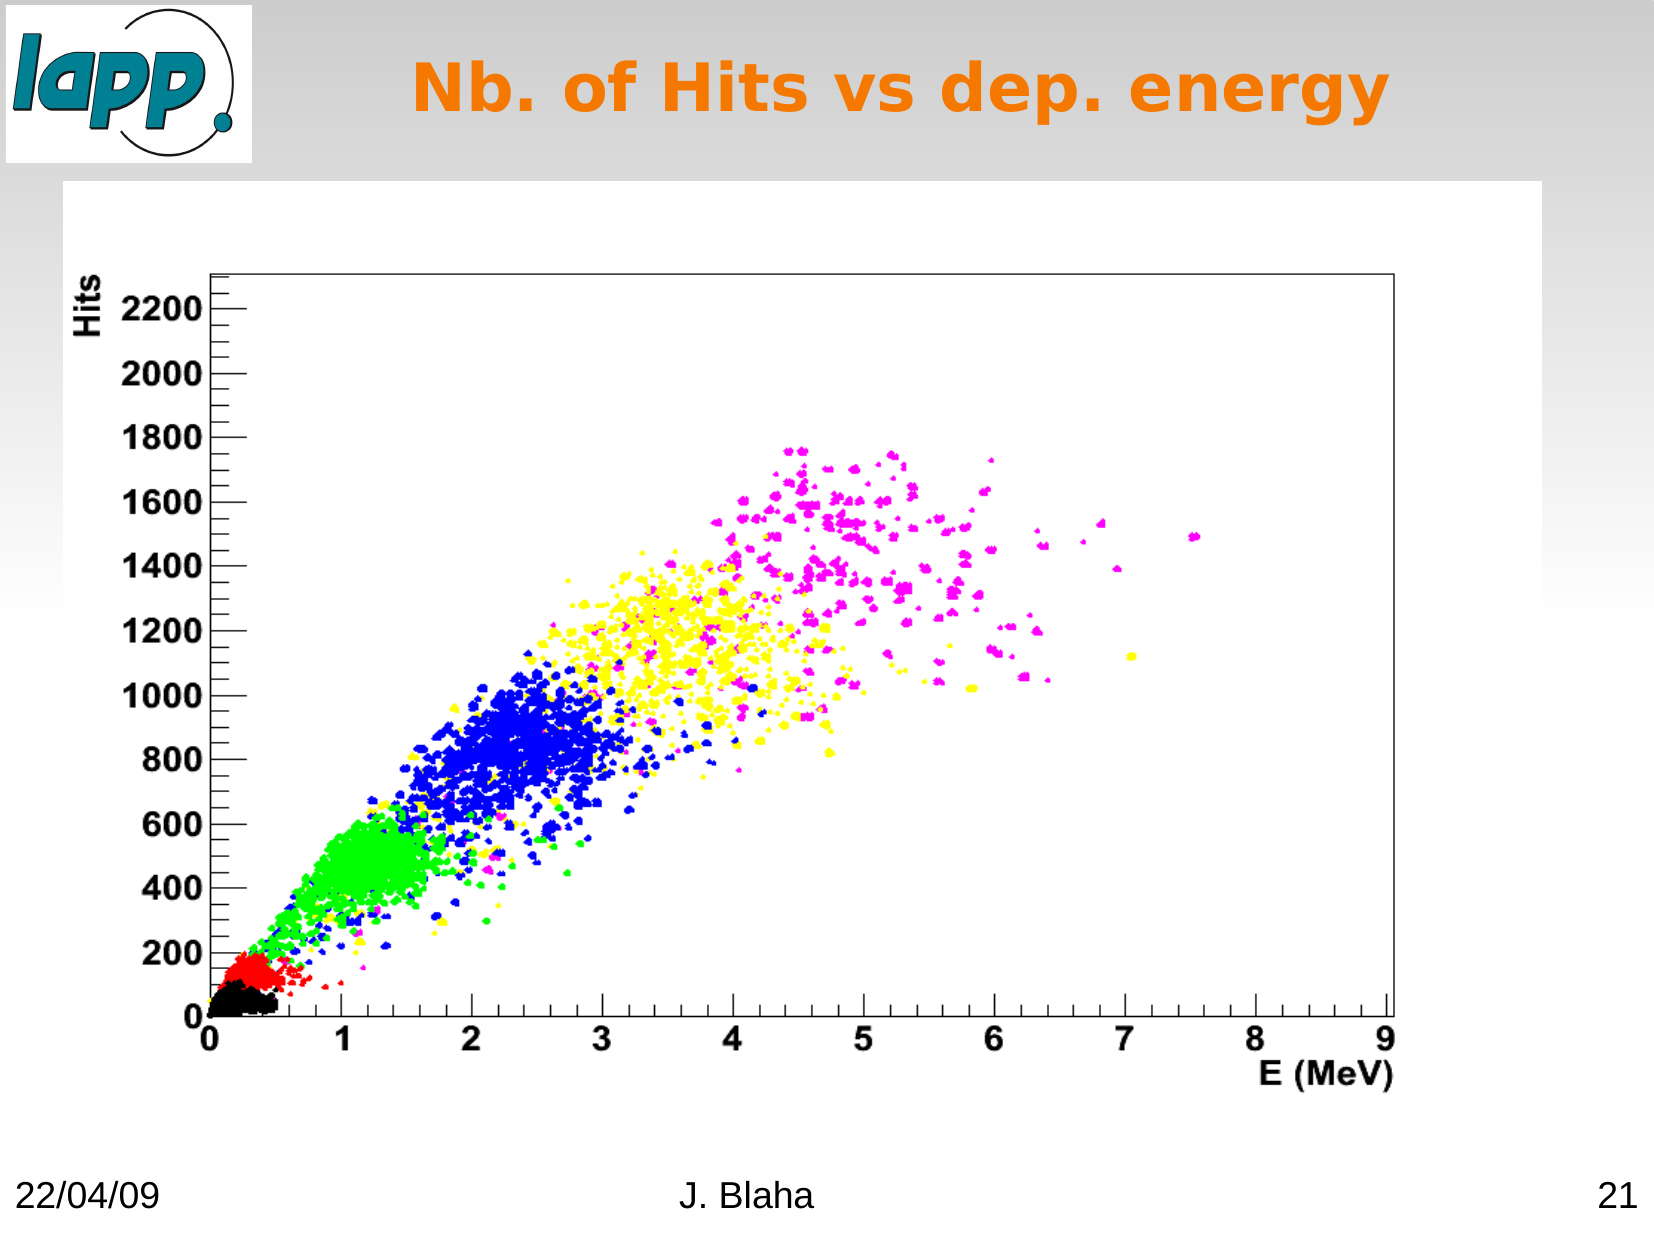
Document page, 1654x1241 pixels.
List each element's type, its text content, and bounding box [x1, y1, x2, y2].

picture [5, 5, 252, 163]
text_box 22/04/09 [0, 1167, 177, 1241]
title Nb. of Hits vs dep. energy [148, 14, 1654, 163]
picture [63, 181, 1542, 1110]
text_box 3 [1574, 1167, 1654, 1241]
text_box J. Blaha [653, 1167, 1000, 1241]
